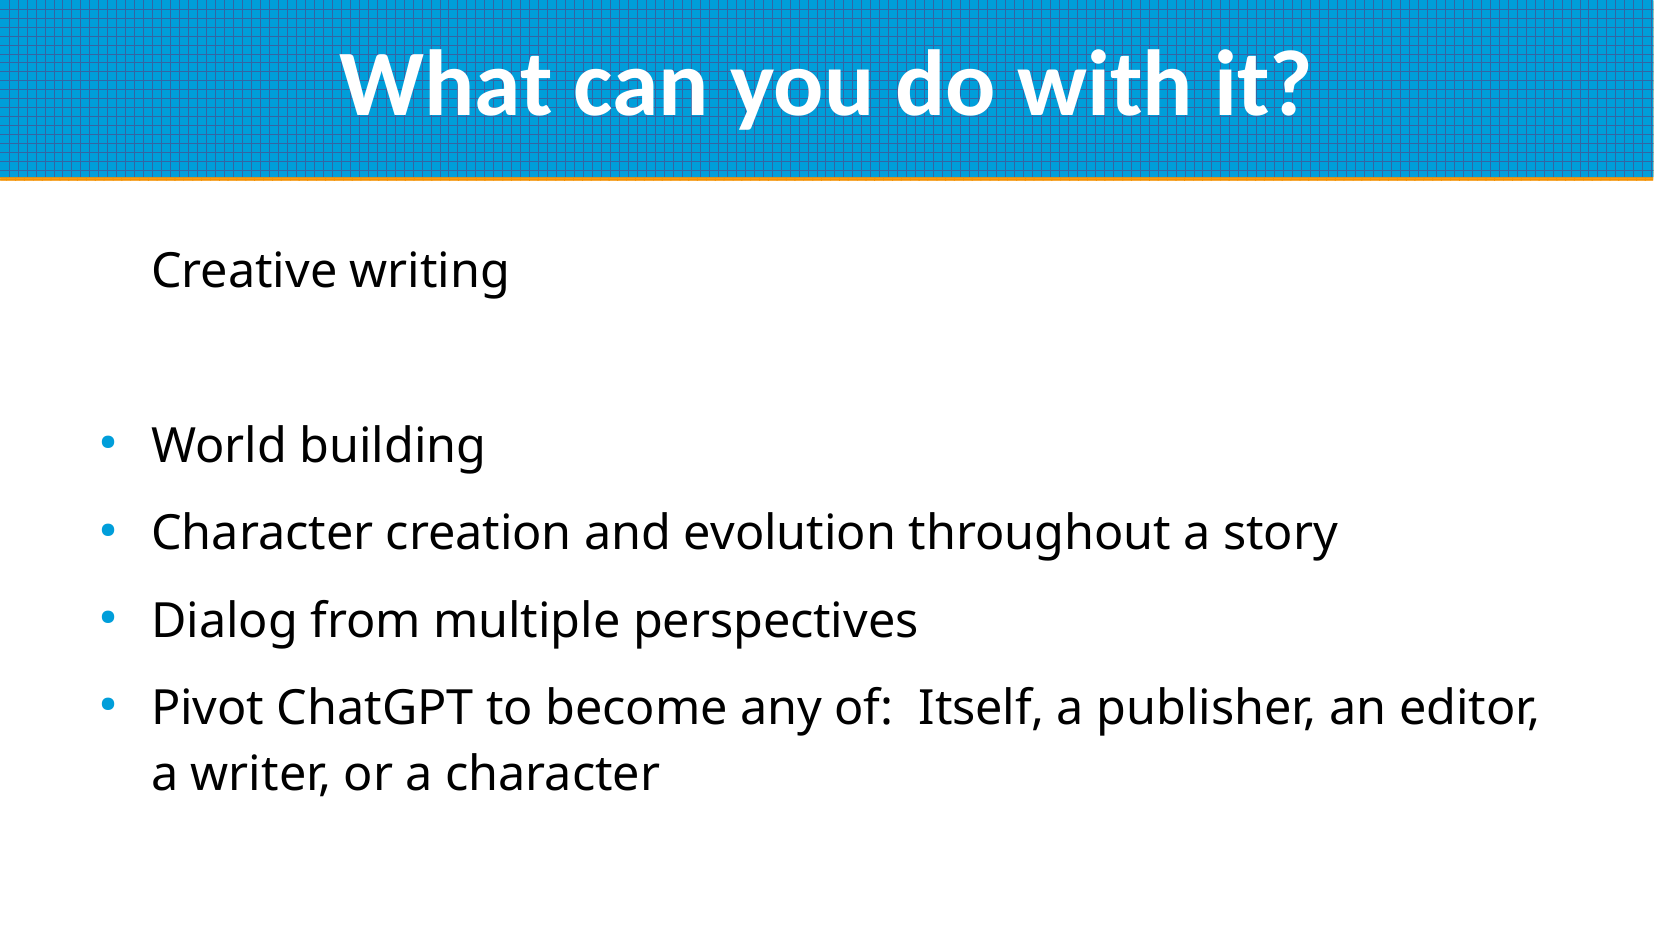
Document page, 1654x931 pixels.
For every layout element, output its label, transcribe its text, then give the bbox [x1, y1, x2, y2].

title What can you do with it? [82, 14, 1571, 171]
list Creative writing World building Character creation and evolution throughout a story Dialog from multiple perspectives Pivot ChatGPT to become any of: Itself, a publisher, an editor, a writer, or a character [82, 236, 1563, 811]
